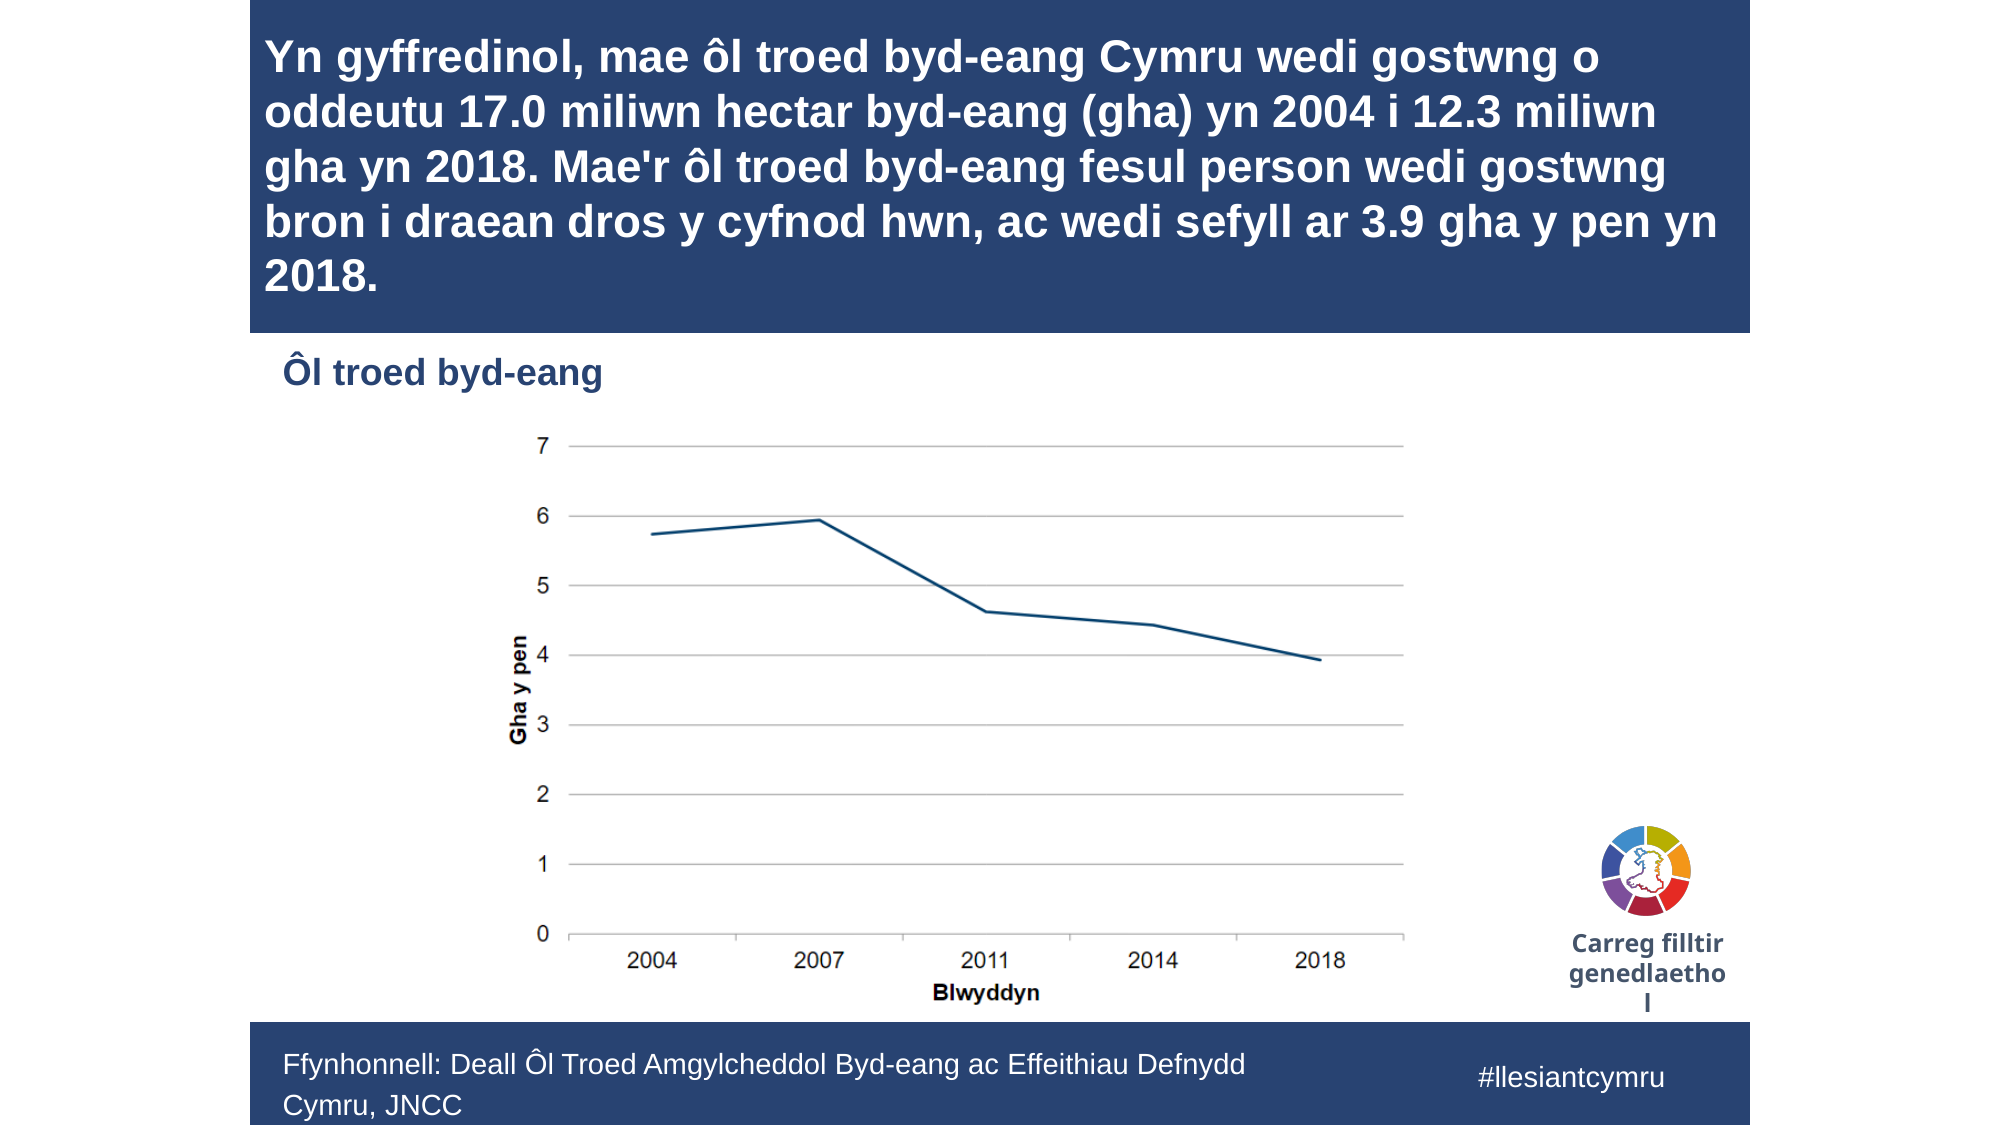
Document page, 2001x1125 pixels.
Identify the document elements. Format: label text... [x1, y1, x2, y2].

text_box #llesiantcymru [1463, 1050, 1734, 1101]
picture [503, 414, 1428, 1017]
text_box [250, 1022, 1750, 1125]
picture [1601, 826, 1695, 916]
text_box Ffynhonnell: Deall Ôl Troed Amgylcheddol Byd-eang ac Effeithiau Defnydd Cymru, JNCC [267, 1032, 1308, 1083]
title Yn gyffredinol, mae ôl troed byd-eang Cymru wedi gostwng o oddeutu 17.0 miliwn hectar byd-eang (gha) yn 2004 i 12.3 miliwn gha yn 2018. Mae'r ôl troed byd-eang fesul person wedi gostwng bron i draean dros y cyfnod hwn, ac wedi sefyll ar 3.9 gha y pen yn 2018. [249, 0, 1750, 332]
text_box Ôl troed byd-eang [268, 341, 940, 401]
text_box Carreg filltir genedlaethol [1550, 920, 1746, 996]
